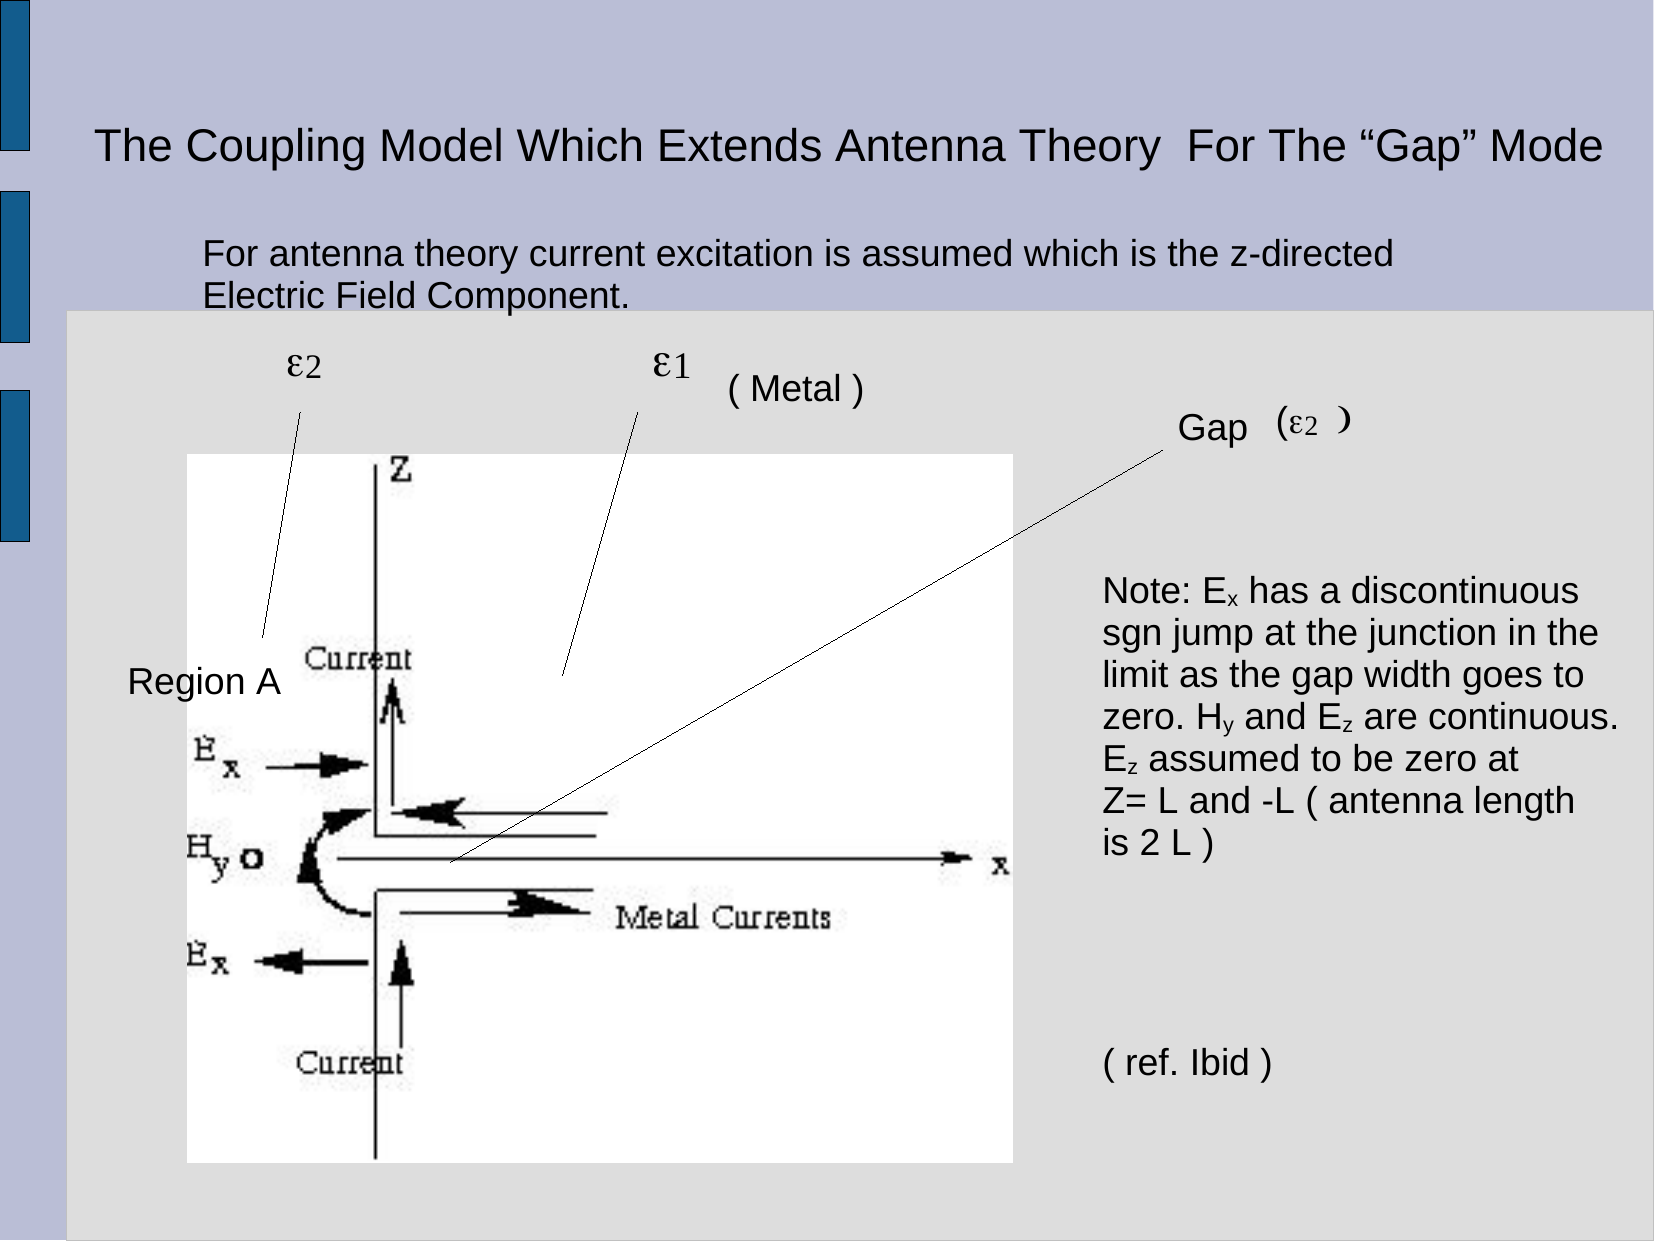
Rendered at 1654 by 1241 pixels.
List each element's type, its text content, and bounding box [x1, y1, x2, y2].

picture [187, 454, 1013, 1163]
text_box The Coupling Model Which Extends Antenna Theory For The “Gap” Mode [79, 112, 1620, 179]
text_box (e2 ) [1260, 392, 1356, 461]
text_box Note: Ex has a discontinuous sgn jump at the junction in the limit as the gap width goes to zero. Hy and Ez are continuous. Ez assumed to be zero at Z= L and -L ( antenna length is 2 L ) [1087, 562, 1634, 909]
text_box ( ref. Ibid ) [1087, 1033, 1289, 1091]
text_box e1 [636, 334, 707, 421]
text_box For antenna theory current excitation is assumed which is the z-directed Electric Field Component. [187, 225, 1408, 324]
text_box Gap [1162, 399, 1260, 457]
text_box e2 [270, 337, 338, 418]
text_box ( Metal ) [712, 359, 880, 417]
text_box Region A [112, 652, 296, 710]
